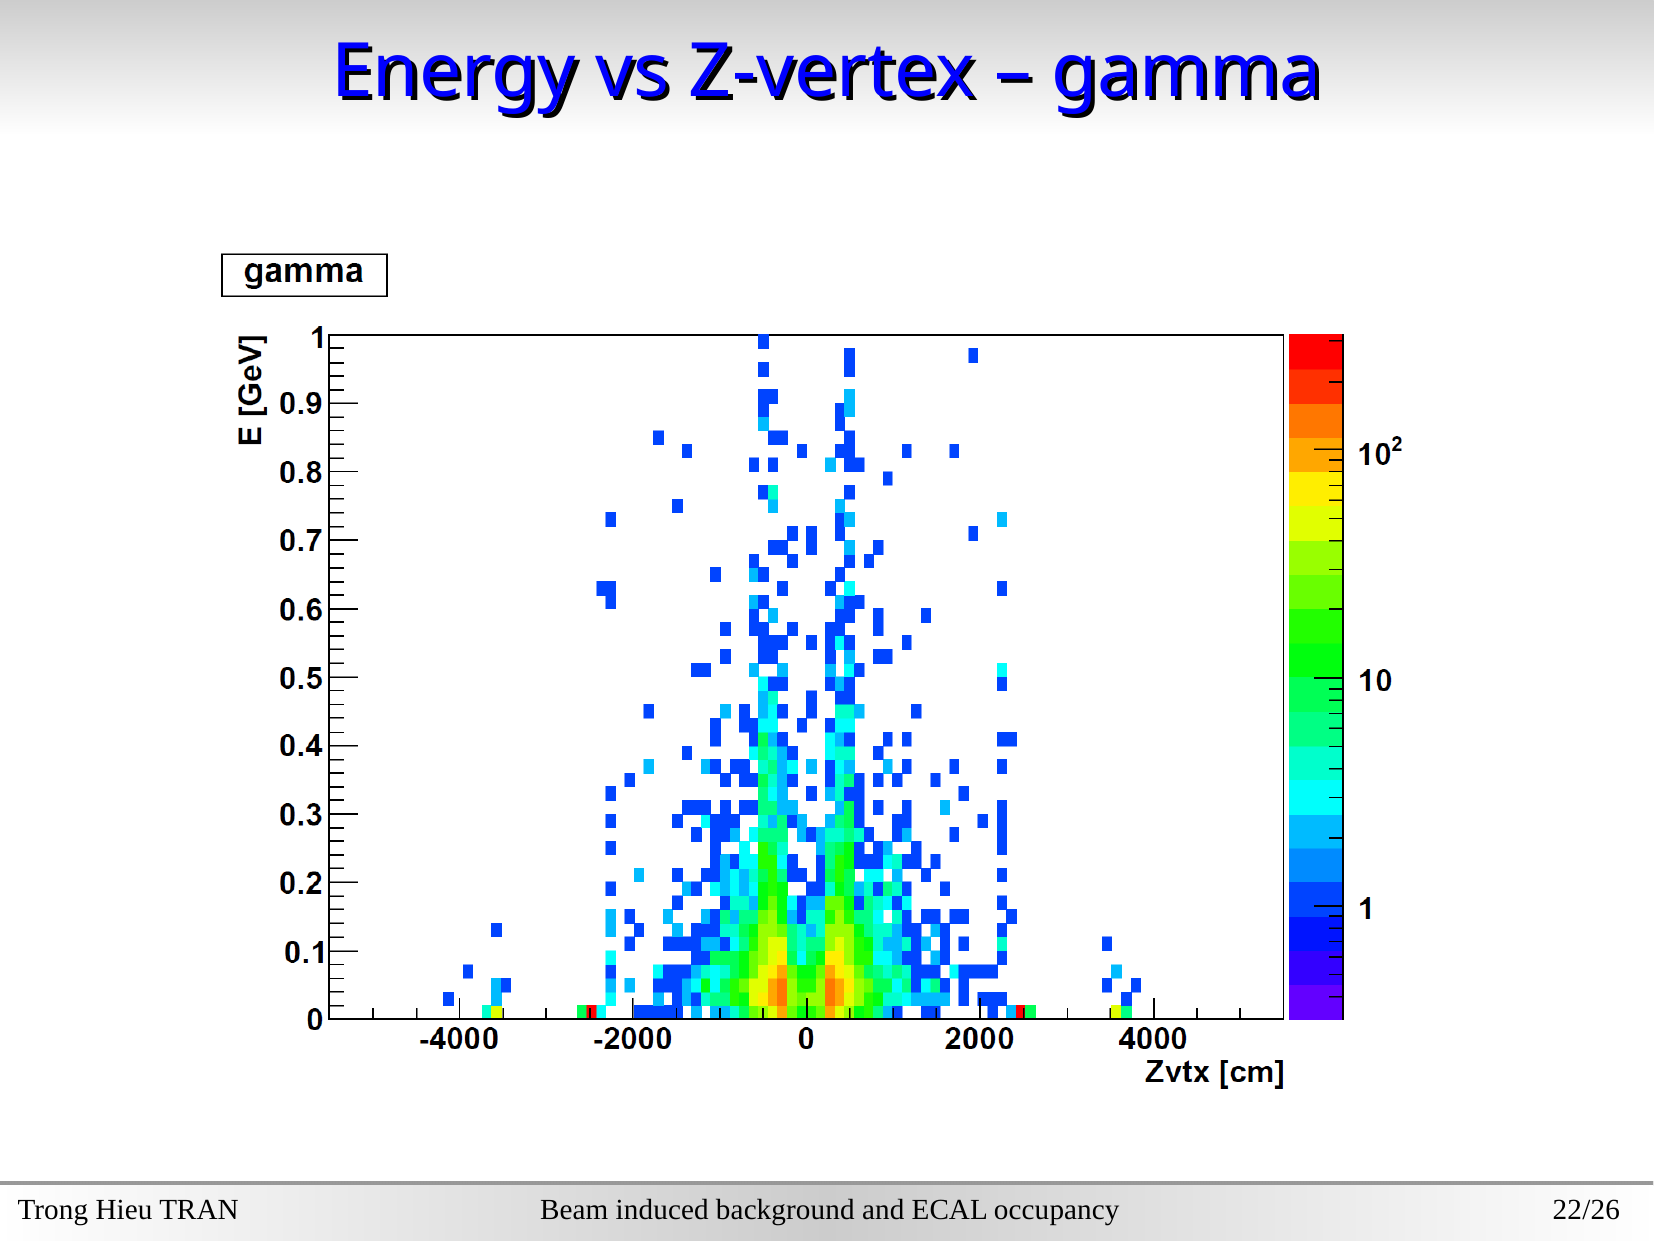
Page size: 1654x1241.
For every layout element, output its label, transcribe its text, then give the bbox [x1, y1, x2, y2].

picture [210, 244, 1411, 1096]
title Energy vs Z-vertex – gamma [0, 0, 1654, 136]
